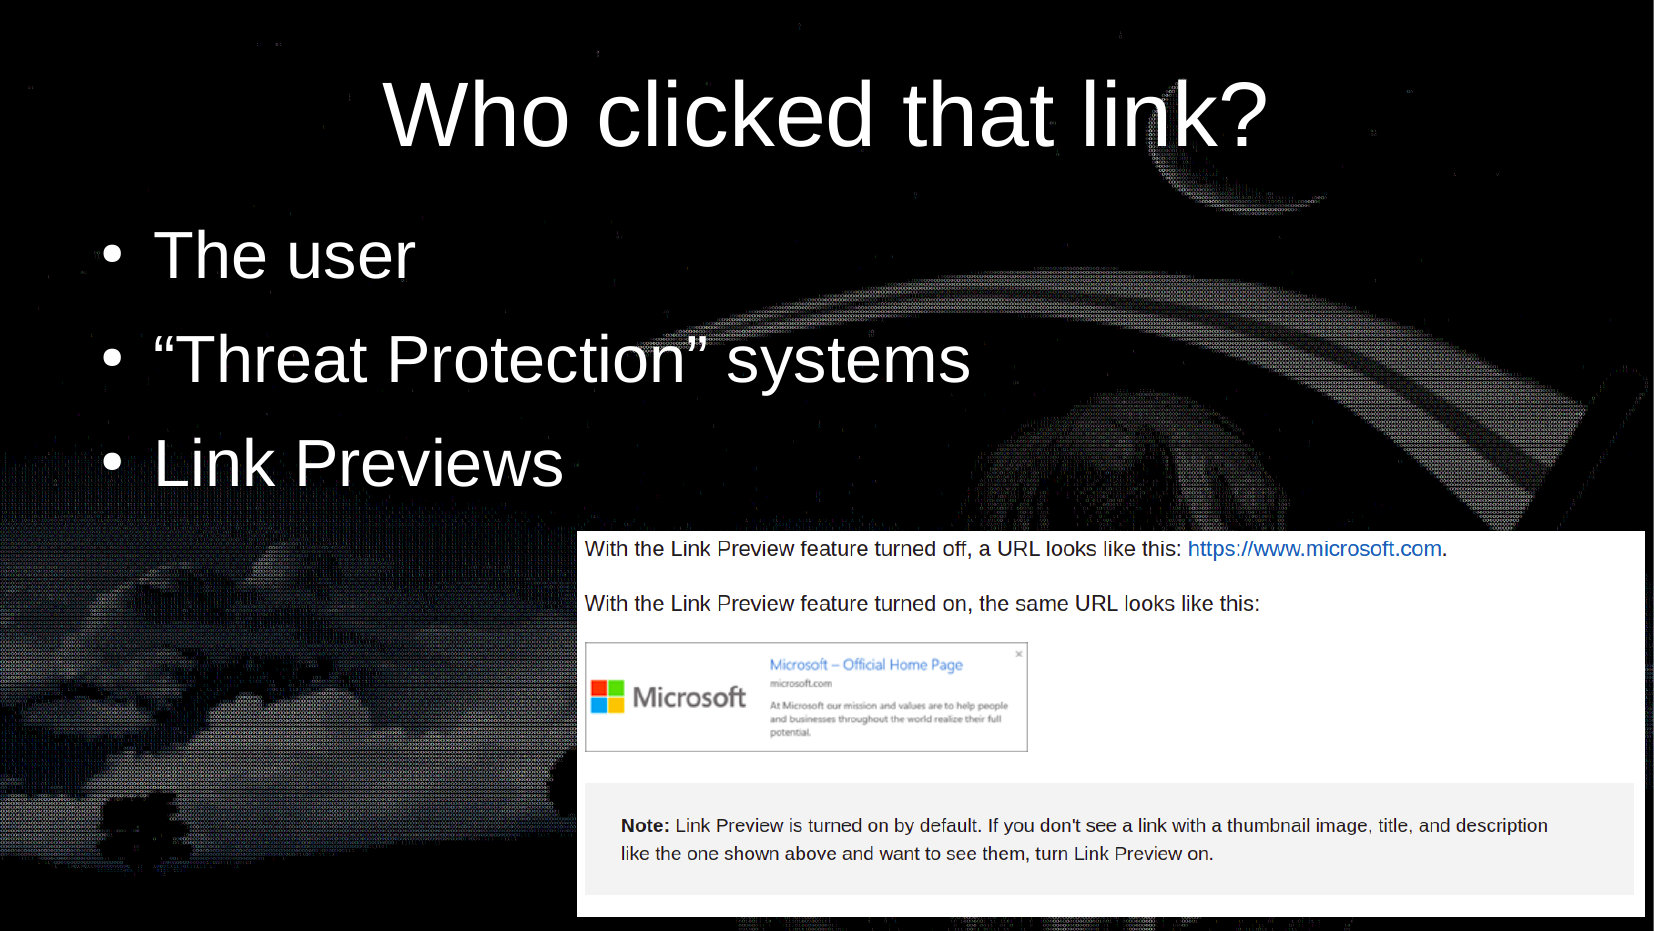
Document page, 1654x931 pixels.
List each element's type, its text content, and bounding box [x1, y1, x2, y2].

title Who clicked that link? [82, 37, 1571, 193]
list The user “Threat Protection” systems Link Previews [82, 217, 1571, 758]
picture [0, 0, 1654, 931]
